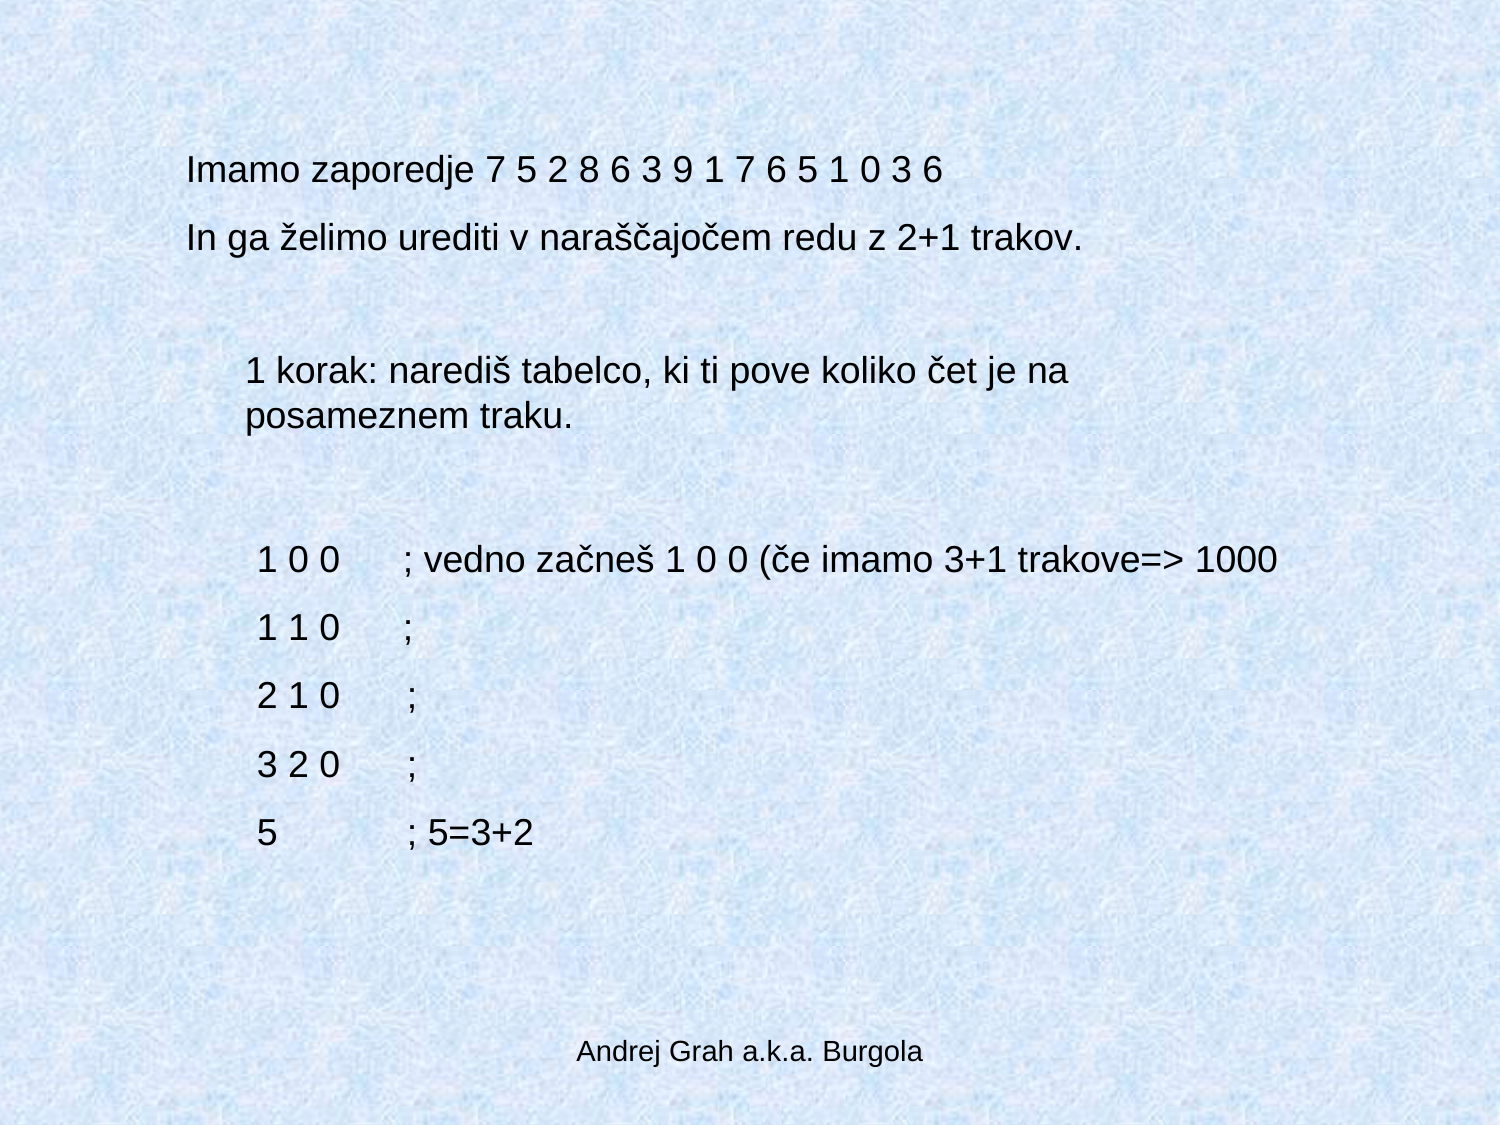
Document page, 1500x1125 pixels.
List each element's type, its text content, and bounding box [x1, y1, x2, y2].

text_box 1 korak: narediš tabelco, ki ti pove koliko čet je na posameznem traku. [230, 337, 1223, 444]
picture [0, 0, 1500, 1125]
text_box 1 0 0 ; vedno začneš 1 0 0 (če imamo 3+1 trakove=> 1000 1 1 0 ; 2 1 0 ; 3 2 0 ; 5 ; 5=3+2 [242, 527, 1400, 930]
text_box Andrej Grah a.k.a. Burgola [512, 1024, 988, 1103]
text_box Imamo zaporedje 7 5 2 8 6 3 9 1 7 6 5 1 0 3 6 In ga želimo urediti v naraščajočem redu z 2+1 trakov. [171, 137, 1223, 267]
